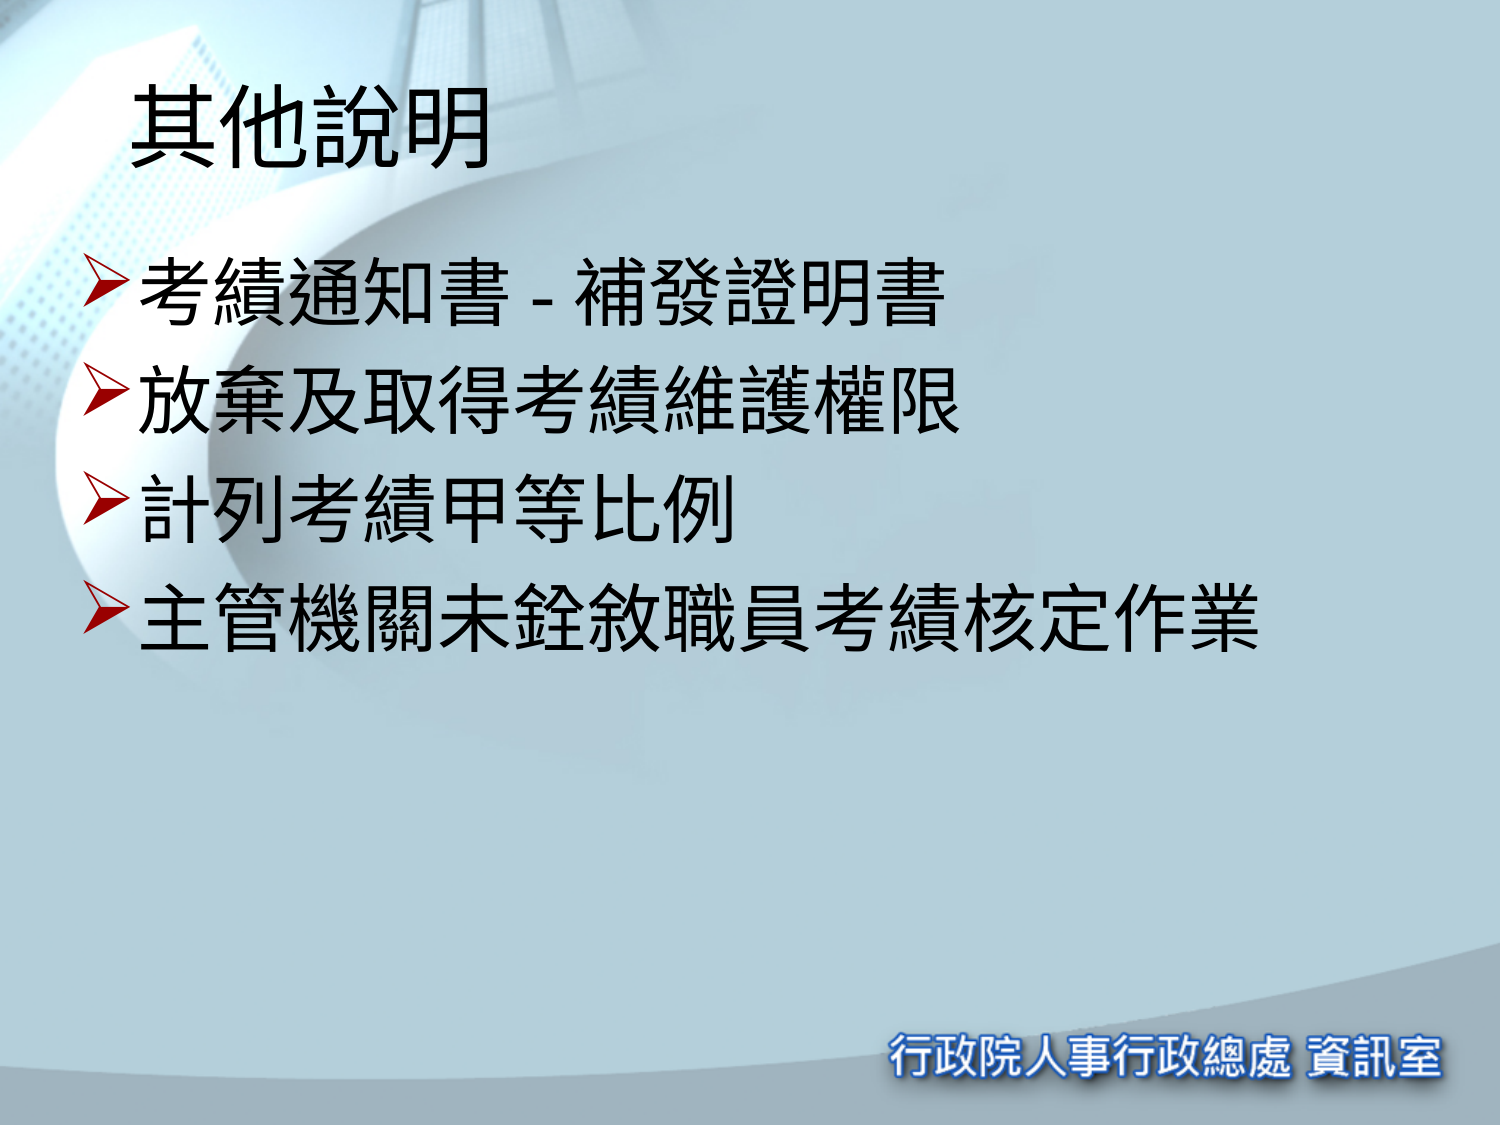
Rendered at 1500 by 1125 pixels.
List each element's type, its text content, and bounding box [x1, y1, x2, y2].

title 其他說明 [112, 30, 1388, 219]
list 考績通知書-補發證明書 放棄及取得考績維護權限 計列考績甲等比例 主管機關未銓敘職員考績核定作業 [62, 237, 1338, 913]
picture [0, 0, 1500, 1125]
